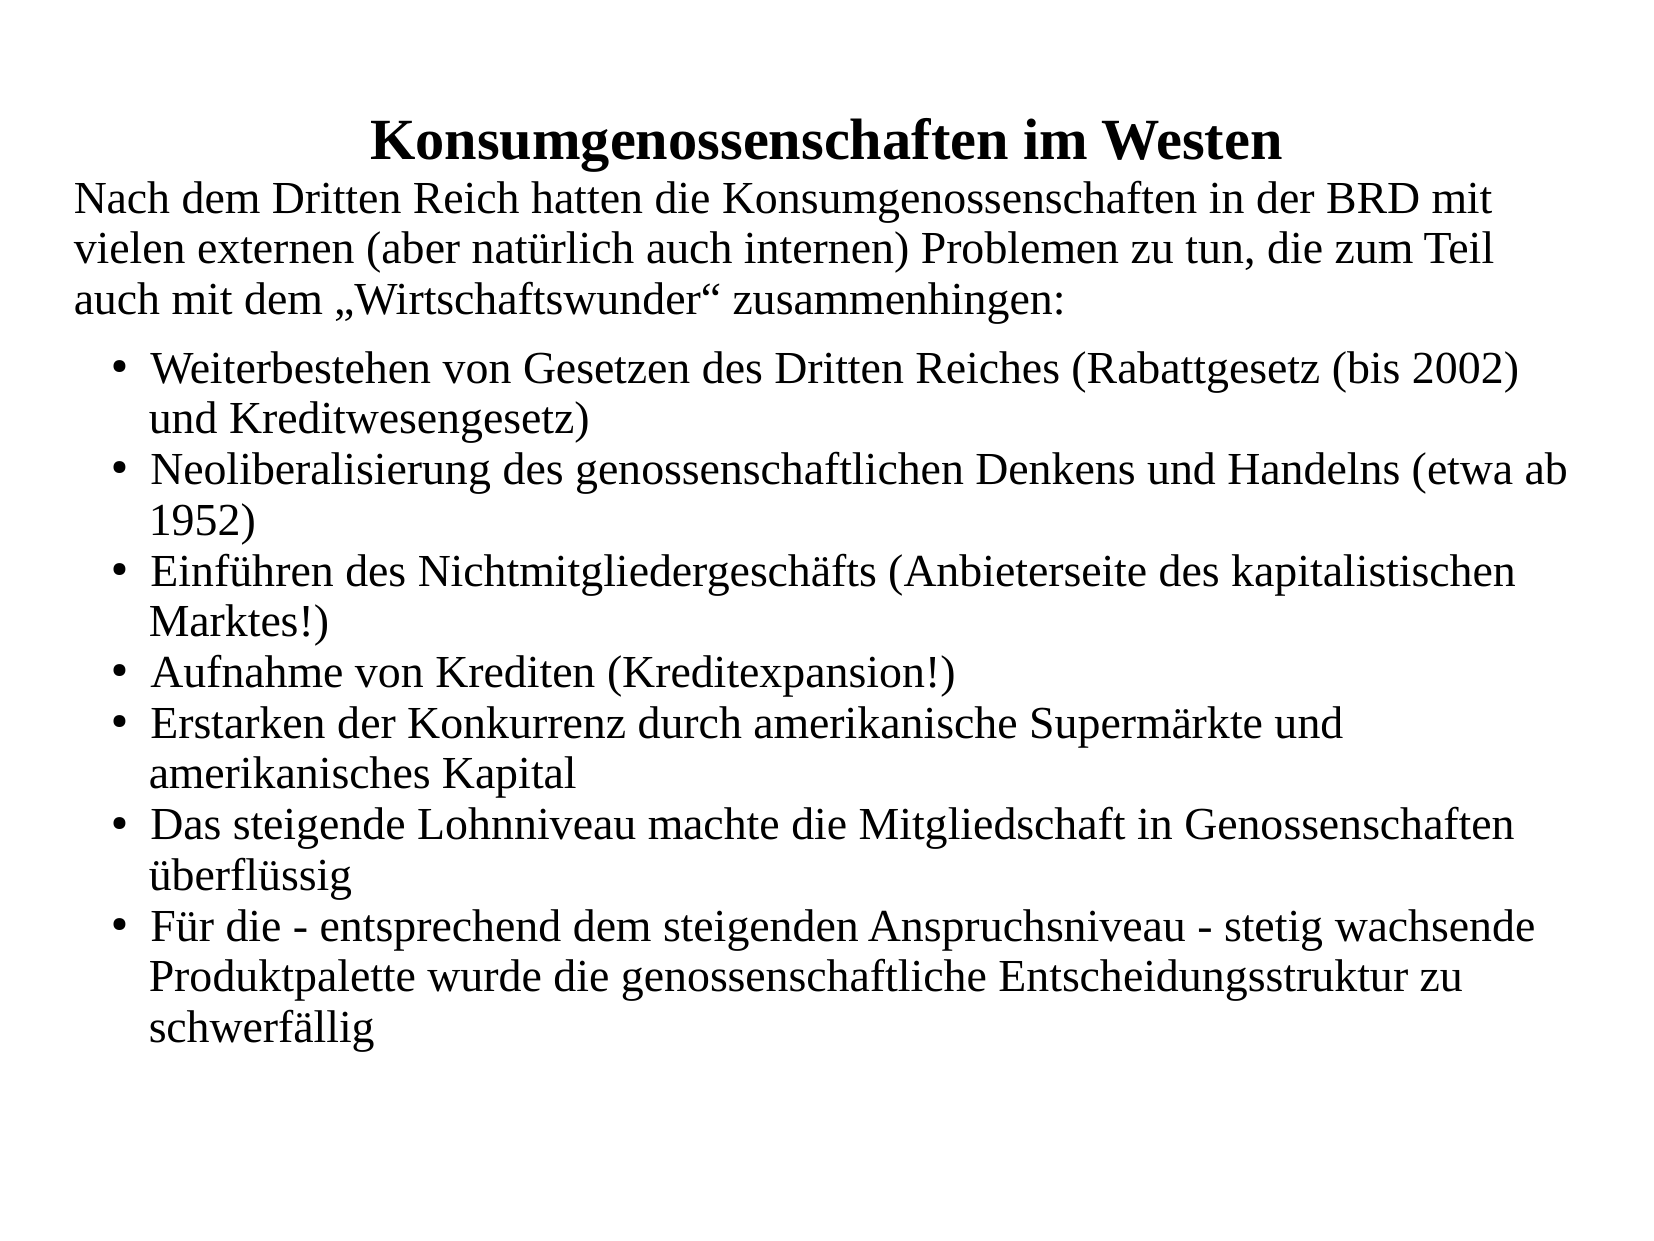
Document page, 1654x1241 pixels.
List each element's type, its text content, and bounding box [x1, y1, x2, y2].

text_box Konsumgenossenschaften im Westen Nach dem Dritten Reich hatten die Konsumgenossenschaften in der BRD mit vielen externen (aber natürlich auch internen) Problemen zu tun, die zum Teil auch mit dem „Wirtschaftswunder“ zusammenhingen: Weiterbestehen von Gesetzen des Dritten Reiches (Rabattgesetz (bis 2002) und Kreditwesengesetz) Neoliberalisierung des genossenschaftlichen Denkens und Handelns (etwa ab 1952) Einführen des Nichtmitgliedergeschäfts (Anbieterseite des kapitalistischen Marktes!) Aufnahme von Krediten (Kreditexpansion!) Erstarken der Konkurrenz durch amerikanische Supermärkte und amerikanisches Kapital Das steigende Lohnniveau machte die Mitgliedschaft in Genossenschaften überflüssig Für die - entsprechend dem steigenden Anspruchsniveau - stetig wachsende Produktpalette wurde die genossenschaftliche Entscheidungsstruktur zu schwerfällig [59, 100, 1595, 1060]
